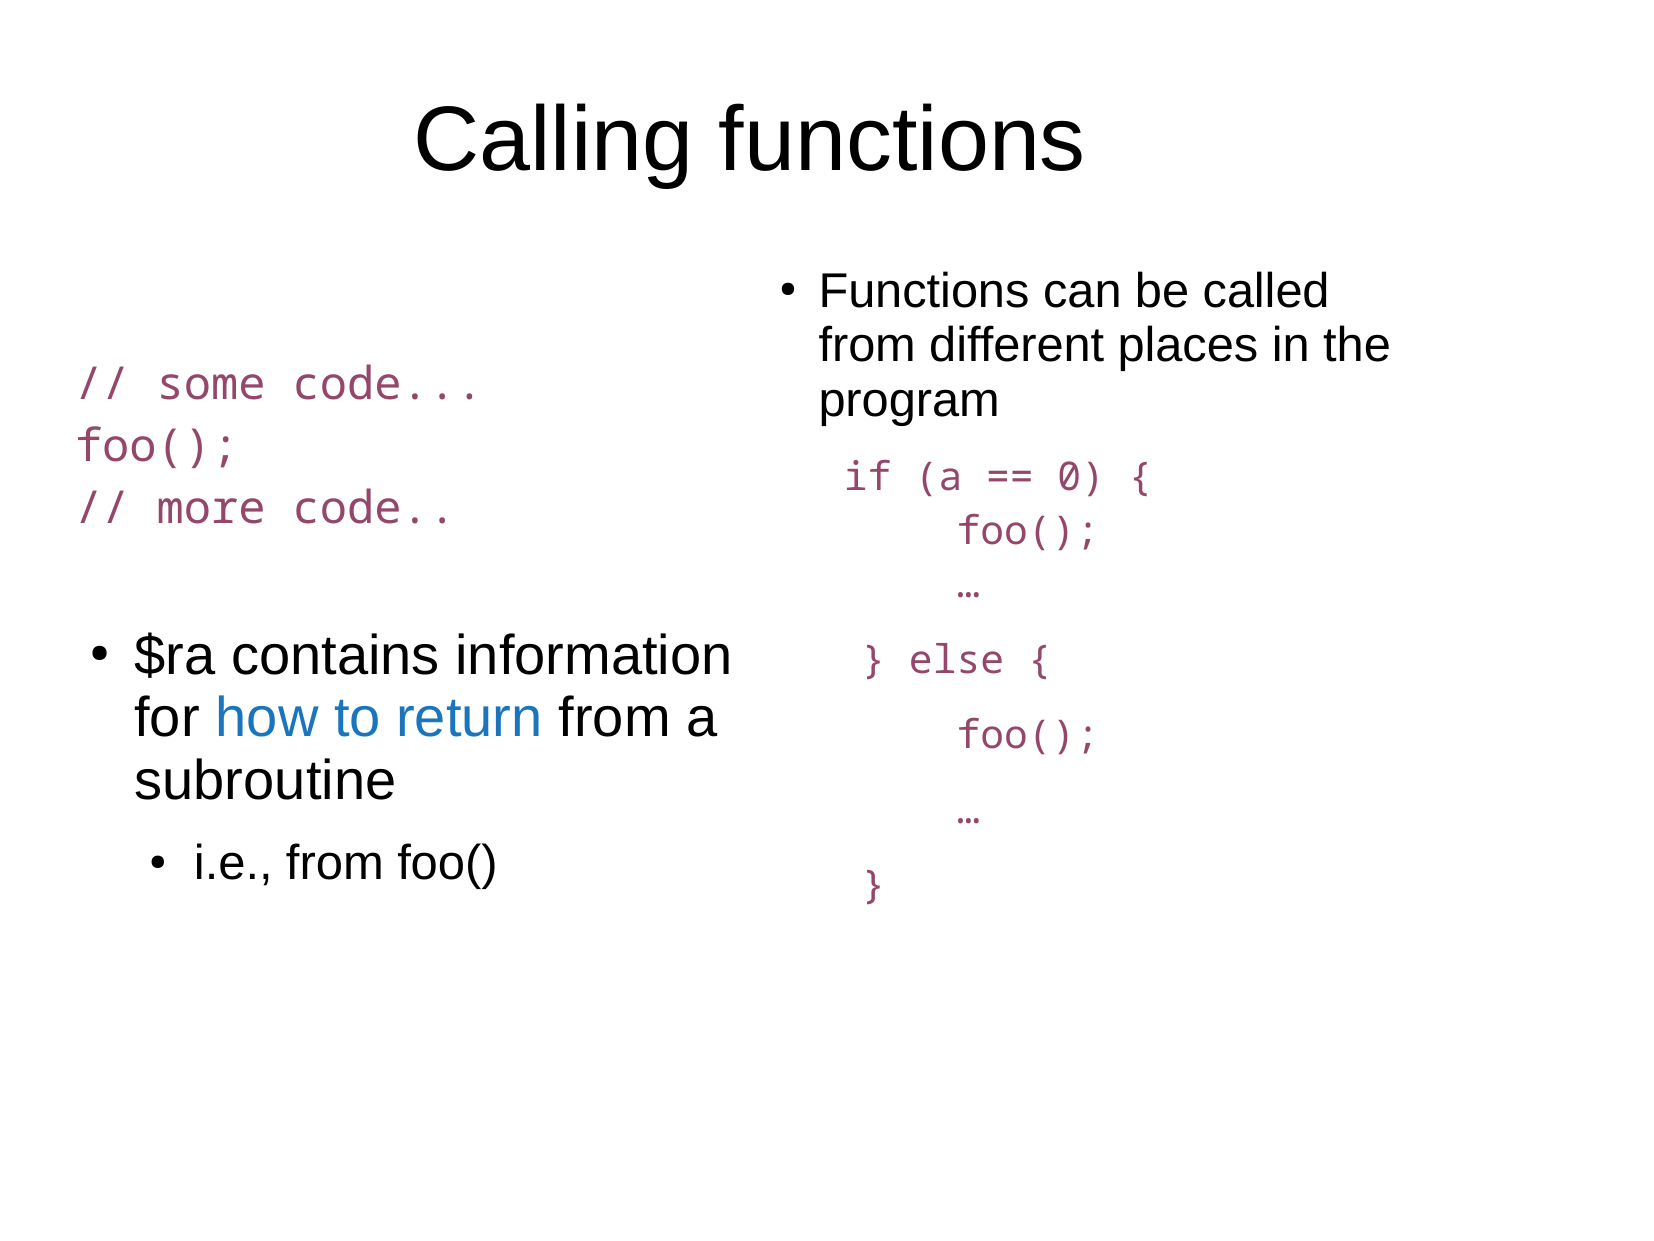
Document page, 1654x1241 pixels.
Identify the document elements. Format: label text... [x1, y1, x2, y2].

list // some code... foo(); // more code.. $ra contains information for how to return from a subroutine i.e., from foo() [75, 263, 734, 916]
title Calling functions [75, 44, 1425, 233]
list Functions can be called from different places in the program if (a == 0) { foo(); … } else { foo(); … } [766, 263, 1426, 916]
